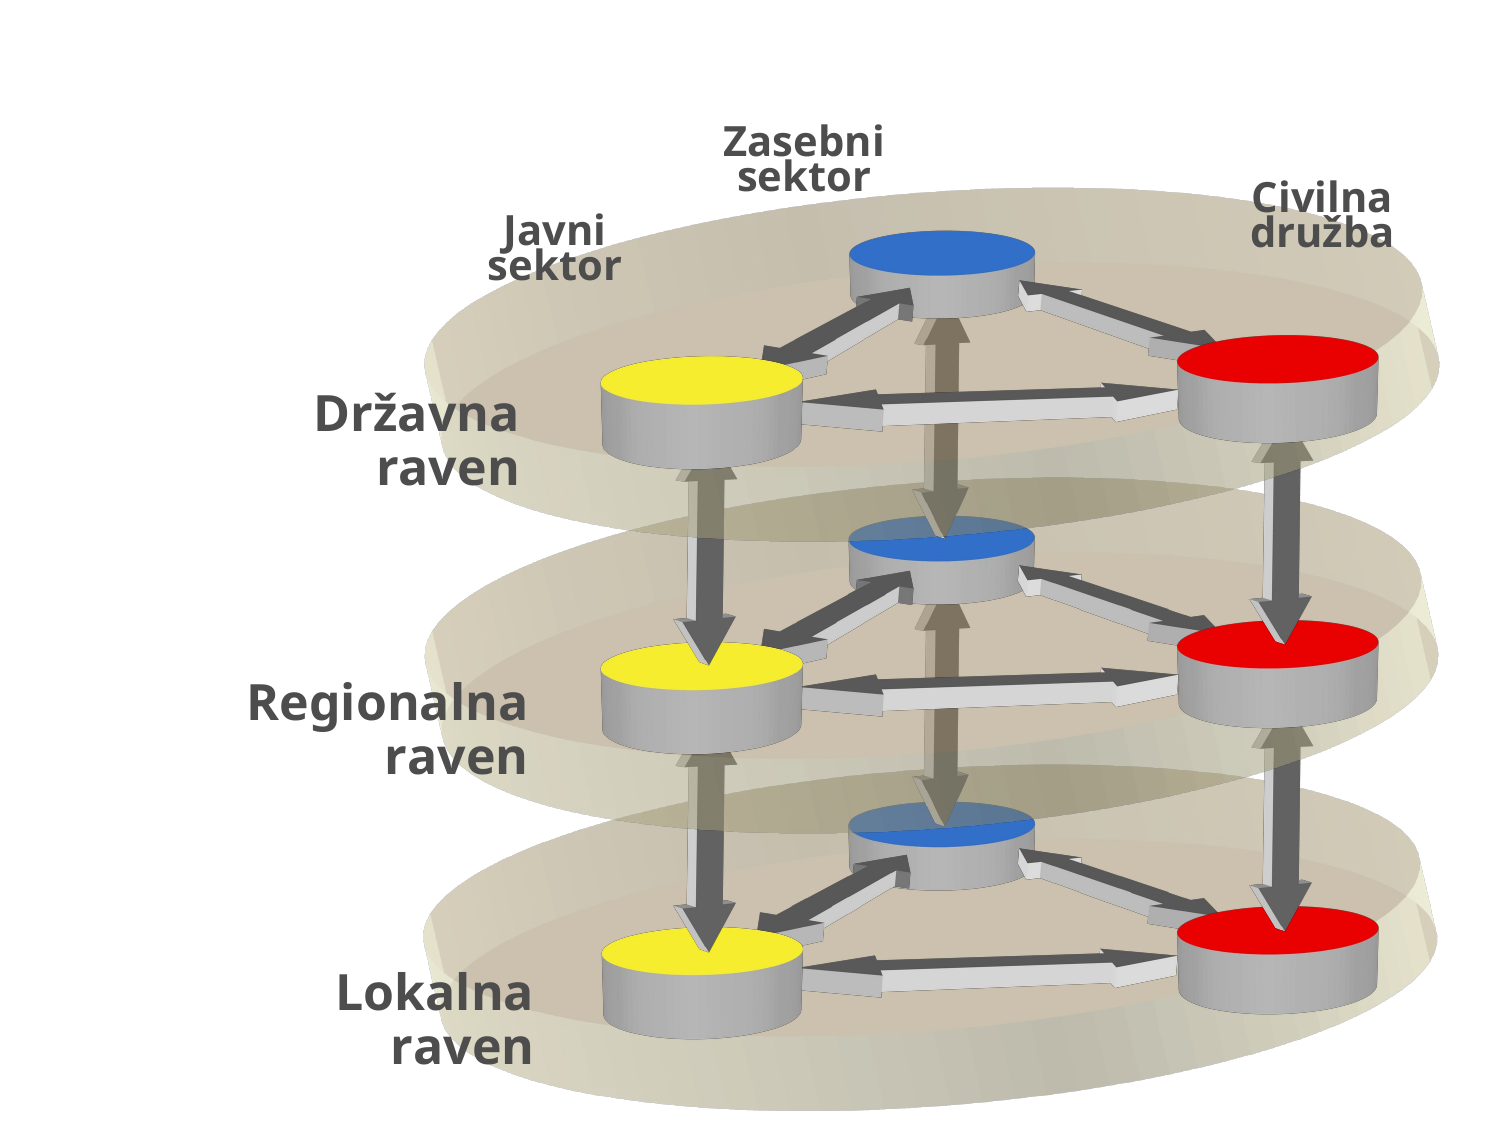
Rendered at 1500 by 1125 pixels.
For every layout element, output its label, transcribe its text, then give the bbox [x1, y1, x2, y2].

text_box Zasebni sektor [604, 121, 1004, 207]
text_box Lokalna raven [247, 959, 550, 1084]
text_box Regionalna raven [183, 669, 544, 794]
text_box Državna raven [233, 380, 535, 504]
text_box [802, 305, 1178, 409]
text_box [479, 264, 1438, 1110]
text_box Javni sektor [401, 209, 709, 296]
text_box Civilna družba [1198, 177, 1447, 263]
text_box [850, 231, 1034, 275]
